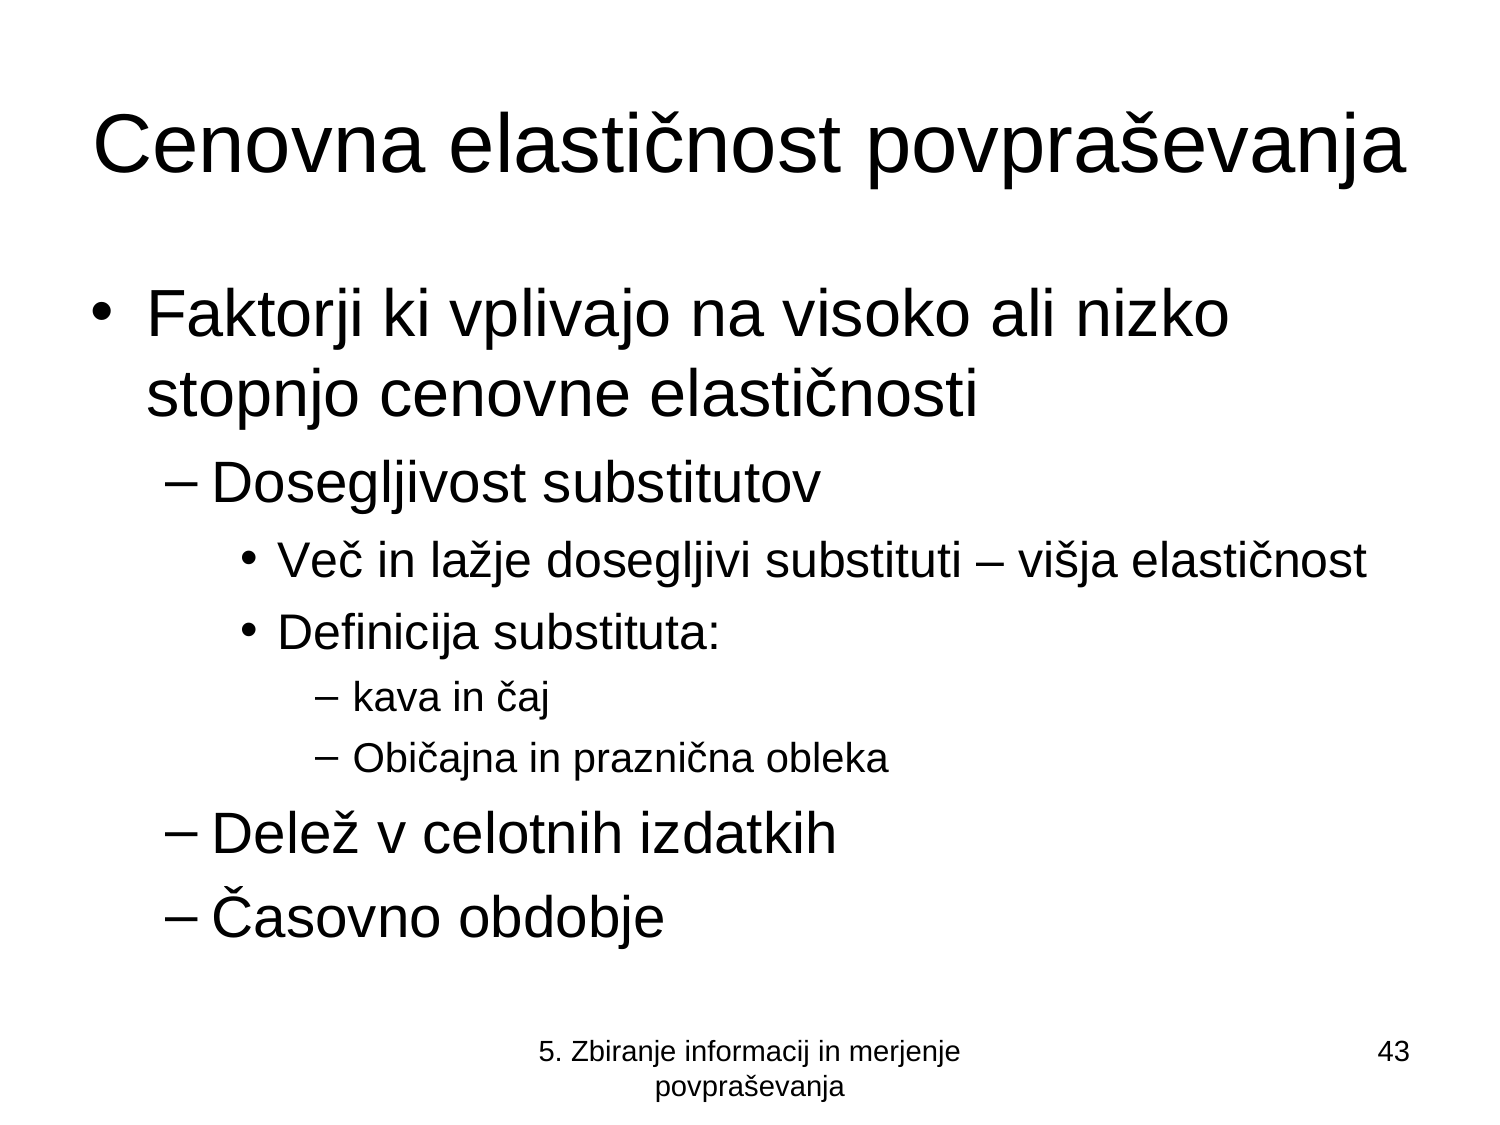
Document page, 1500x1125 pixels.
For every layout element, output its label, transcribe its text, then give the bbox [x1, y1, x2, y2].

text_box 5. Zbiranje informacij in merjenje povpraševanja [512, 1024, 988, 1103]
title Cenovna elastičnost povpraševanja [75, 45, 1426, 233]
text_box <number> [1074, 1024, 1426, 1103]
list Faktorji ki vplivajo na visoko ali nizko stopnjo cenovne elastičnosti Dosegljivost substitutov Več in lažje dosegljivi substituti – višja elastičnost Definicija substituta: kava in čaj Običajna in praznična obleka Delež v celotnih izdatkih Časovno obdobje [75, 262, 1426, 1006]
